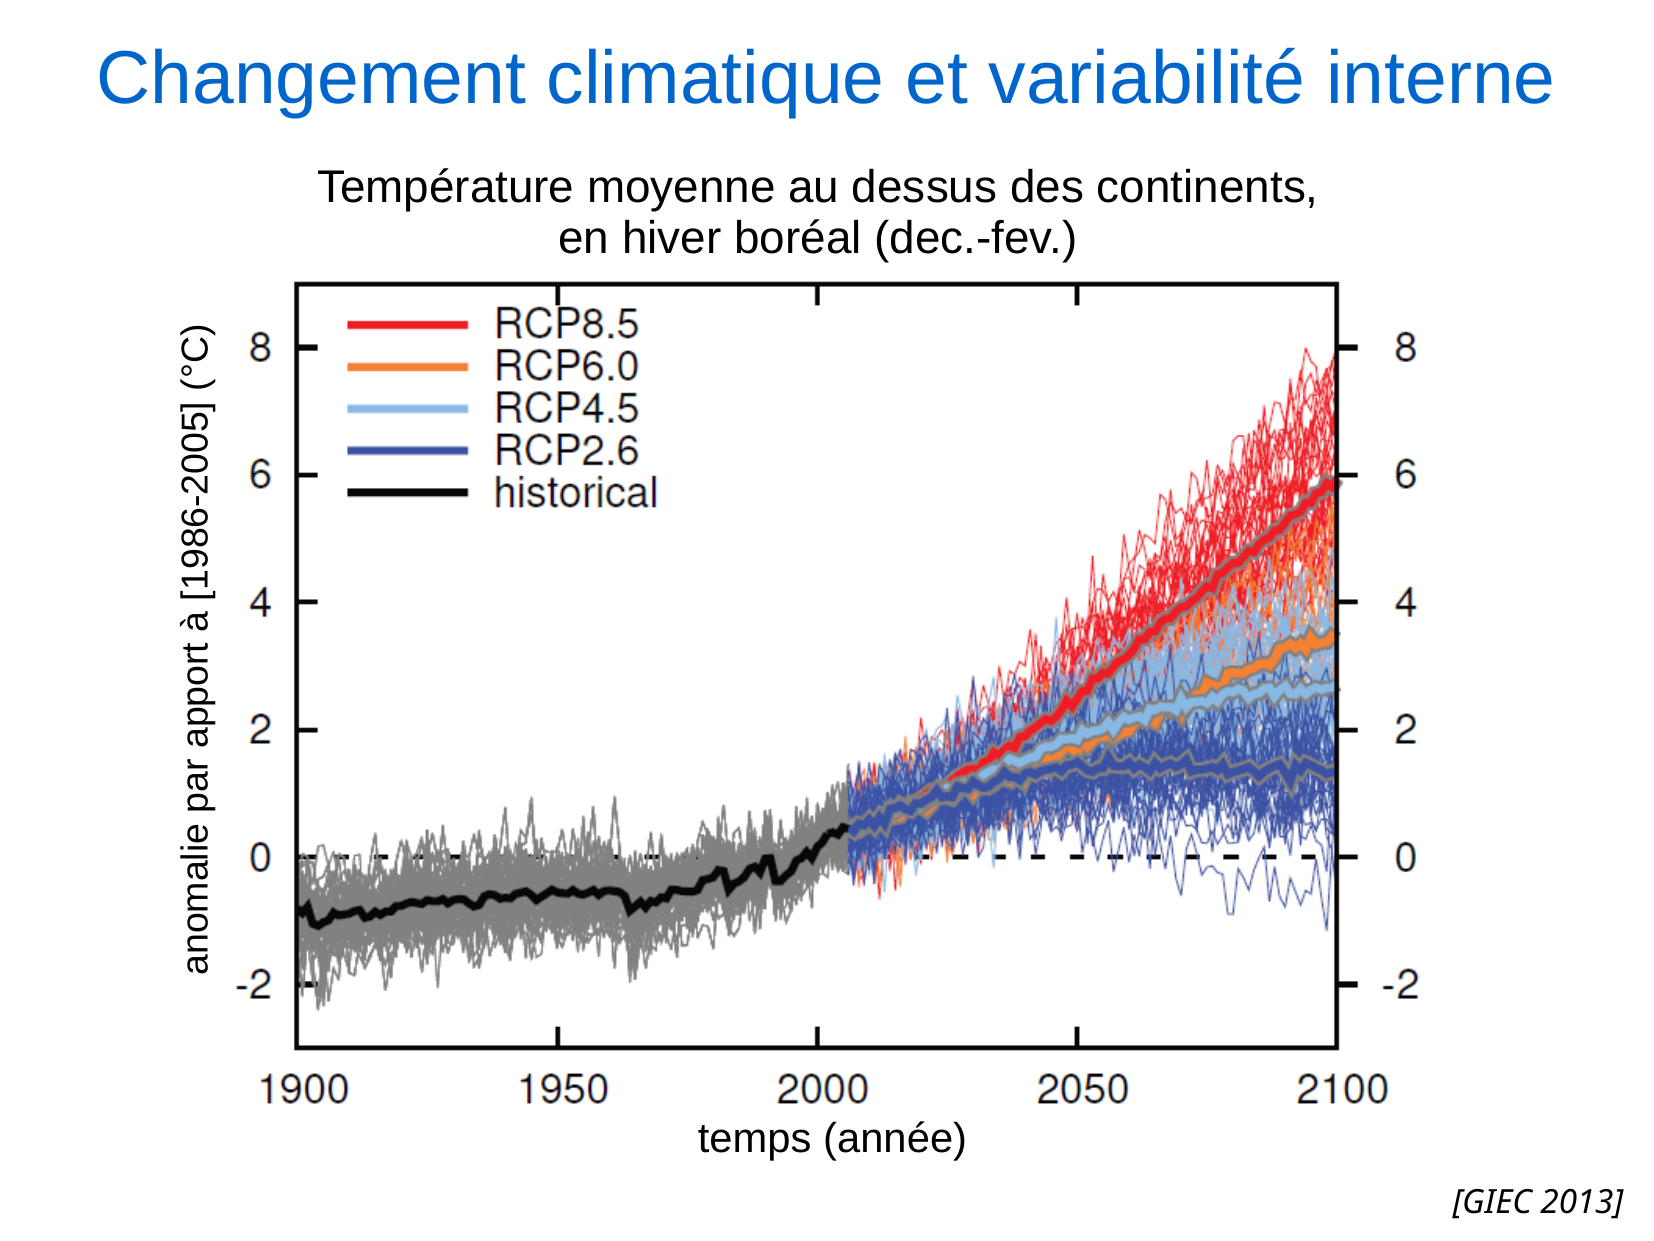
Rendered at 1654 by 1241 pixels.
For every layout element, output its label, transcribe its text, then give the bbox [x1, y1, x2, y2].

text_box [GIEC 2013] [1171, 1172, 1639, 1228]
text_box temps (année) [652, 1107, 1014, 1169]
picture [224, 263, 1430, 1124]
text_box Température moyenne au dessus des continents, en hiver boréal (dec.-fev.) [296, 153, 1340, 271]
text_box Changement climatique et variabilité interne [45, 21, 1609, 125]
text_box anomalie par apport à [1986-2005] (°C) [166, 156, 224, 1143]
